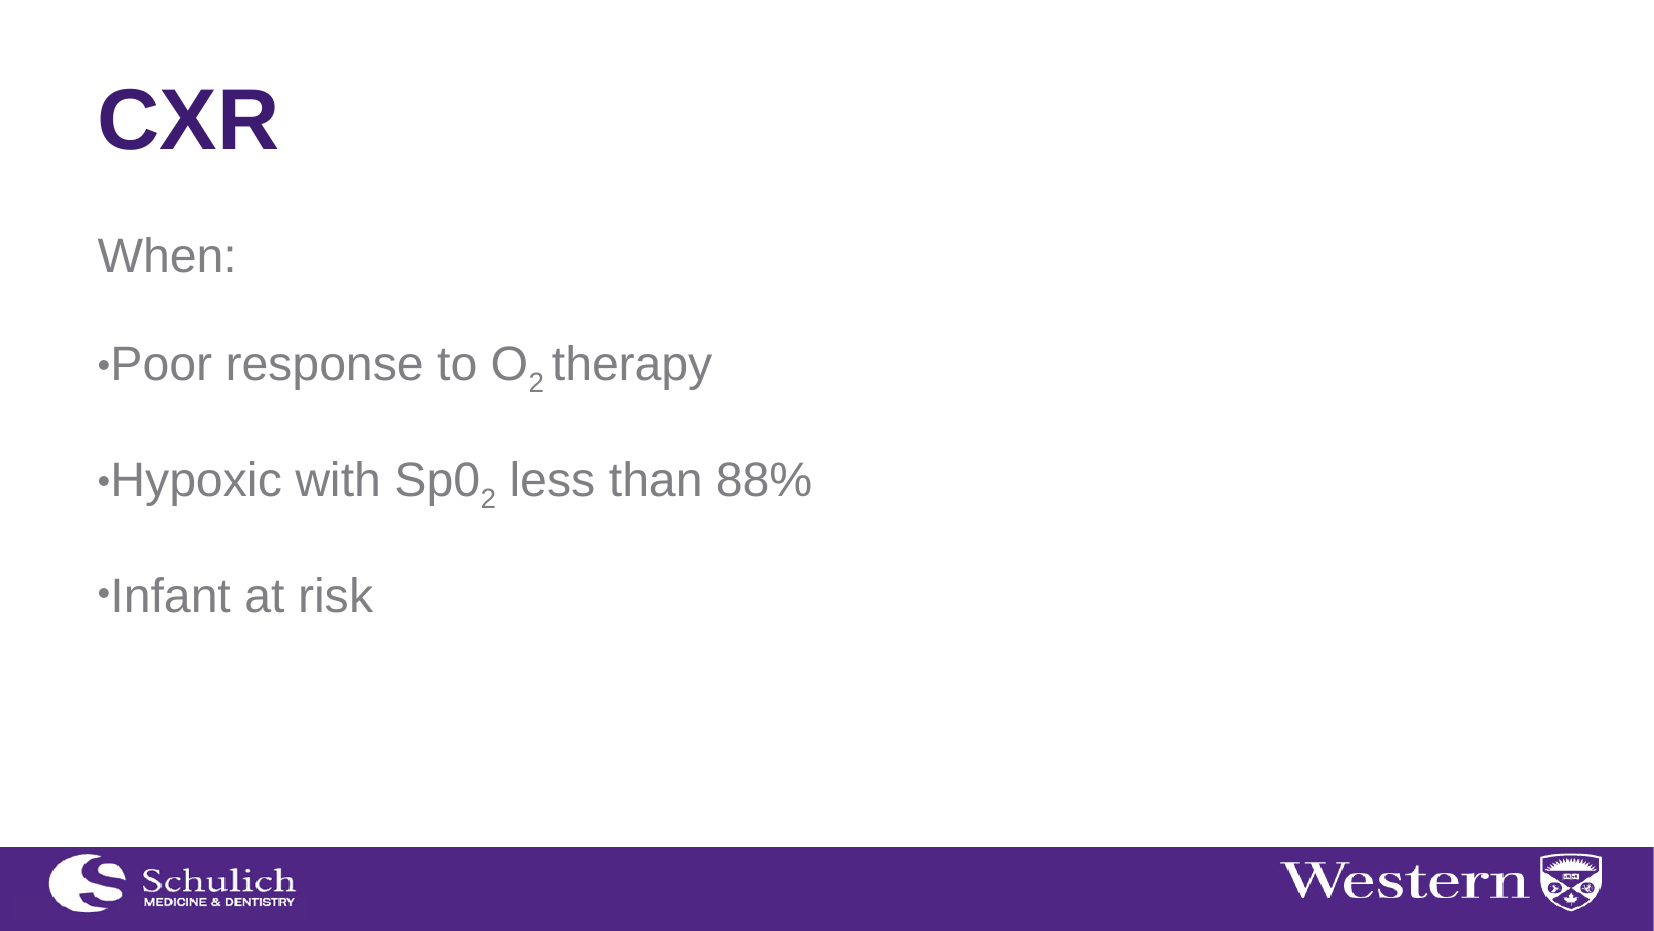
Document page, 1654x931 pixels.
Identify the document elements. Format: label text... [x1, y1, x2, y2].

list When: Poor response to O2 therapy Hypoxic with Sp02 less than 88% Infant at risk [82, 217, 1571, 831]
picture [0, 0, 1654, 931]
title CXR [82, 37, 1571, 193]
